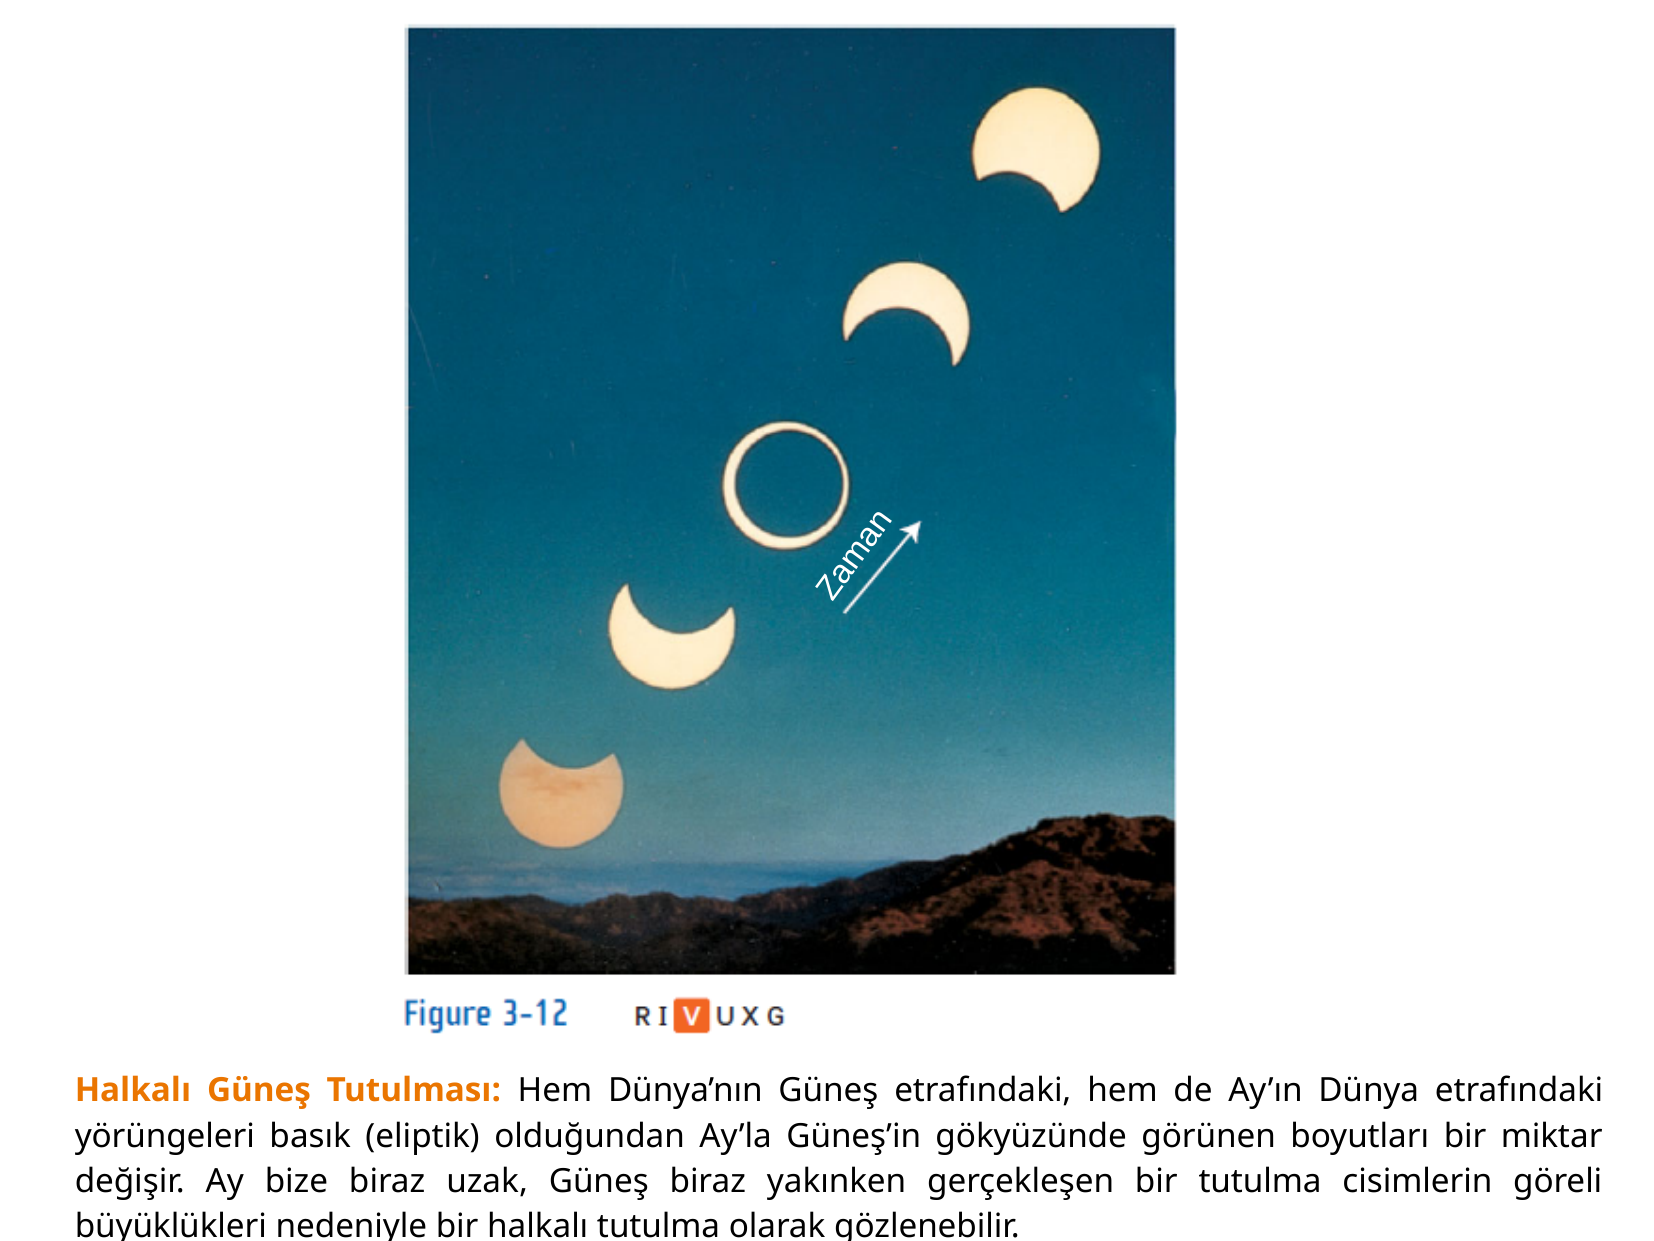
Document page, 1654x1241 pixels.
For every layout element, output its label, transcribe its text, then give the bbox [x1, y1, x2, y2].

text_box Halkalı Güneş Tutulması: Hem Dünya’nın Güneş etrafındaki, hem de Ay’ın Dünya etrafındaki yörüngeleri basık (eliptik) olduğundan Ay’la Güneş’in gökyüzünde görünen boyutları bir miktar değişir. Ay bize biraz uzak, Güneş biraz yakınken gerçekleşen bir tutulma cisimlerin göreli büyüklükleri nedeniyle bir halkalı tutulma olarak gözlenebilir. [60, 1059, 1621, 1228]
text_box Zaman [793, 469, 981, 664]
picture [390, 4, 1186, 1039]
